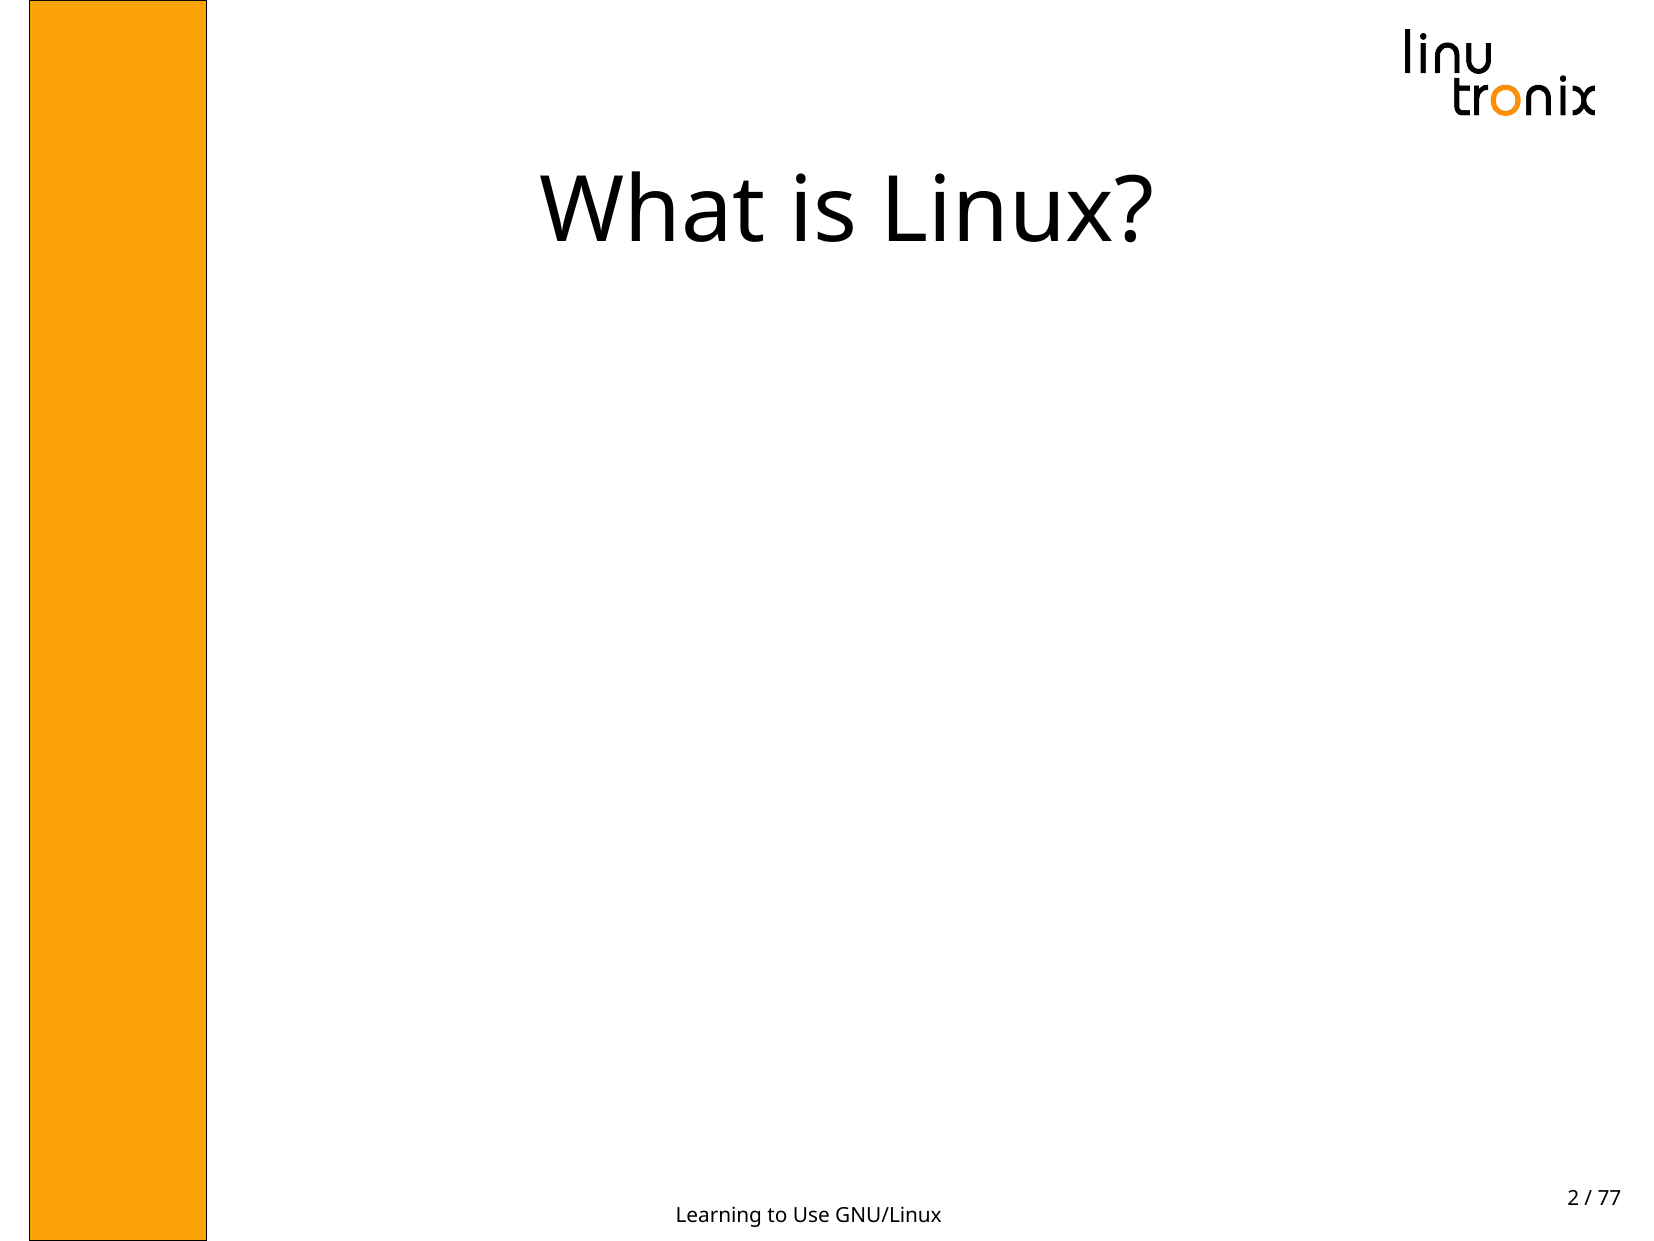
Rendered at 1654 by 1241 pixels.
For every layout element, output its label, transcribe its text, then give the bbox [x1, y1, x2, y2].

text_box What is Linux? [539, 143, 1209, 263]
picture [1405, 29, 1595, 116]
